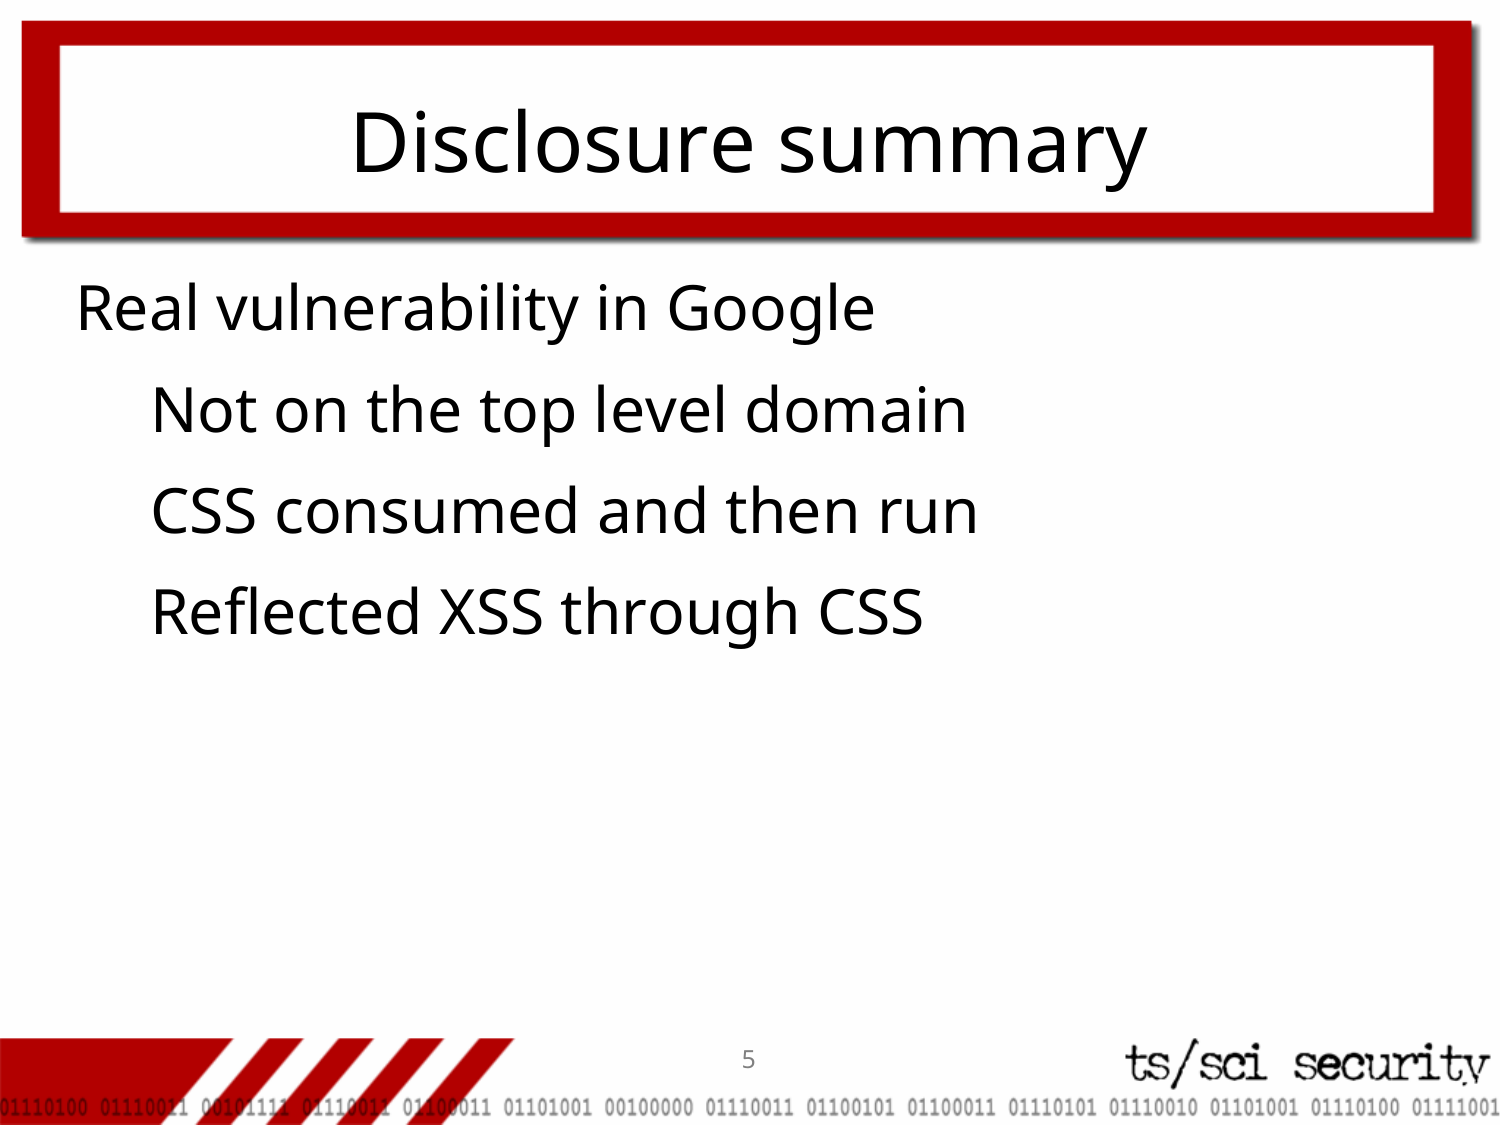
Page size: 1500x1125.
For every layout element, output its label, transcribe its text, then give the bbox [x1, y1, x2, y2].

text_box Disclosure summary [75, 28, 1424, 249]
picture [0, 0, 1500, 1125]
text_box Real vulnerability in Google Not on the top level domain CSS consumed and then run Reflected XSS through CSS [75, 262, 1424, 990]
